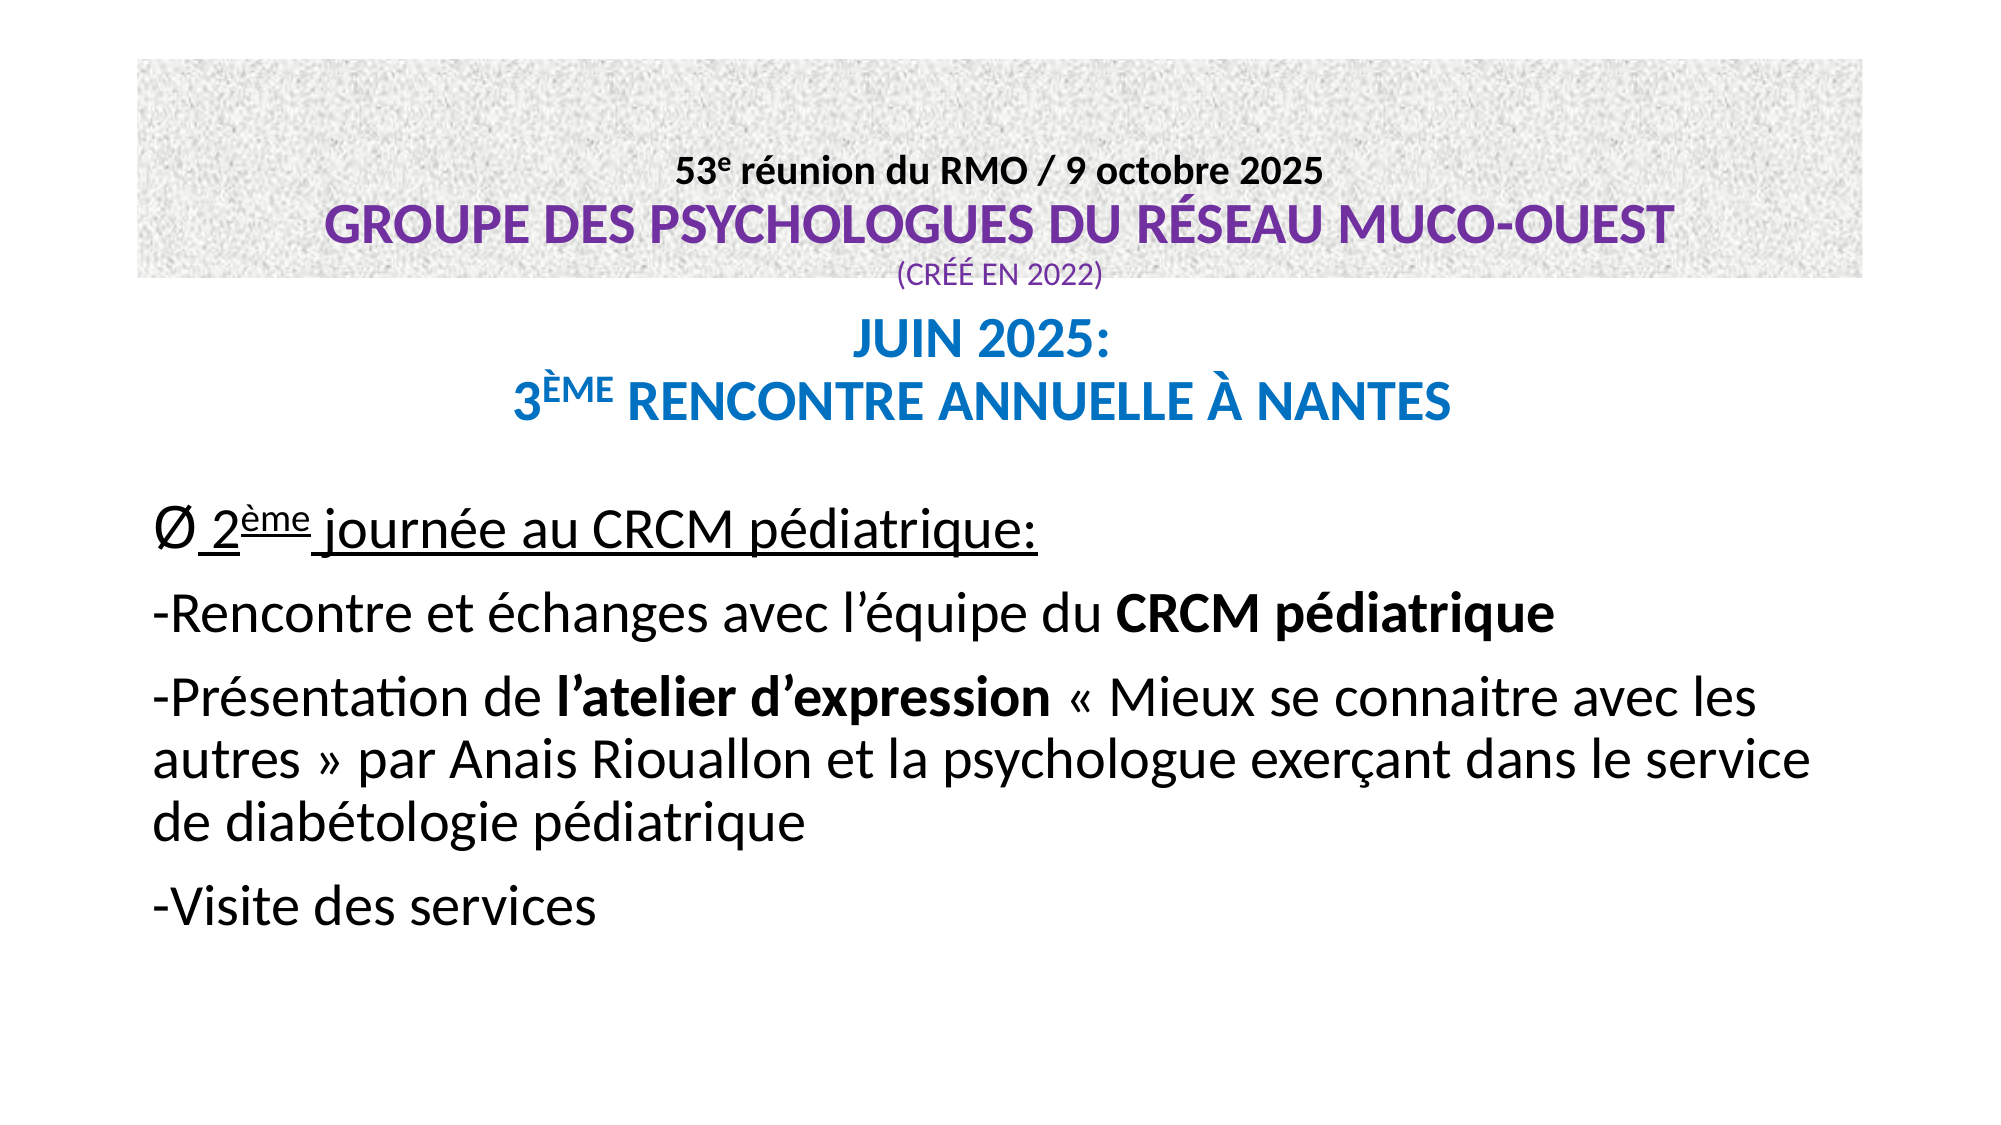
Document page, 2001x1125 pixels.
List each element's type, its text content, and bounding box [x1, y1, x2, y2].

title 53e réunion du RMO / 9 octobre 2025 Groupe des psychologues du Réseau Muco-Ouest (créé en 2022) [137, 59, 1863, 278]
list Juin 2025: 3ème rencontre annuelle à Nantes 2ème journée au CRCM pédiatrique: -Rencontre et échanges avec l’équipe du CRCM pédiatrique -Présentation de l’atelier d’expression « Mieux se connaitre avec les autres » par Anais Riouallon et la psychologue exerçant dans le service de diabétologie pédiatrique -Visite des services [137, 299, 1863, 1014]
